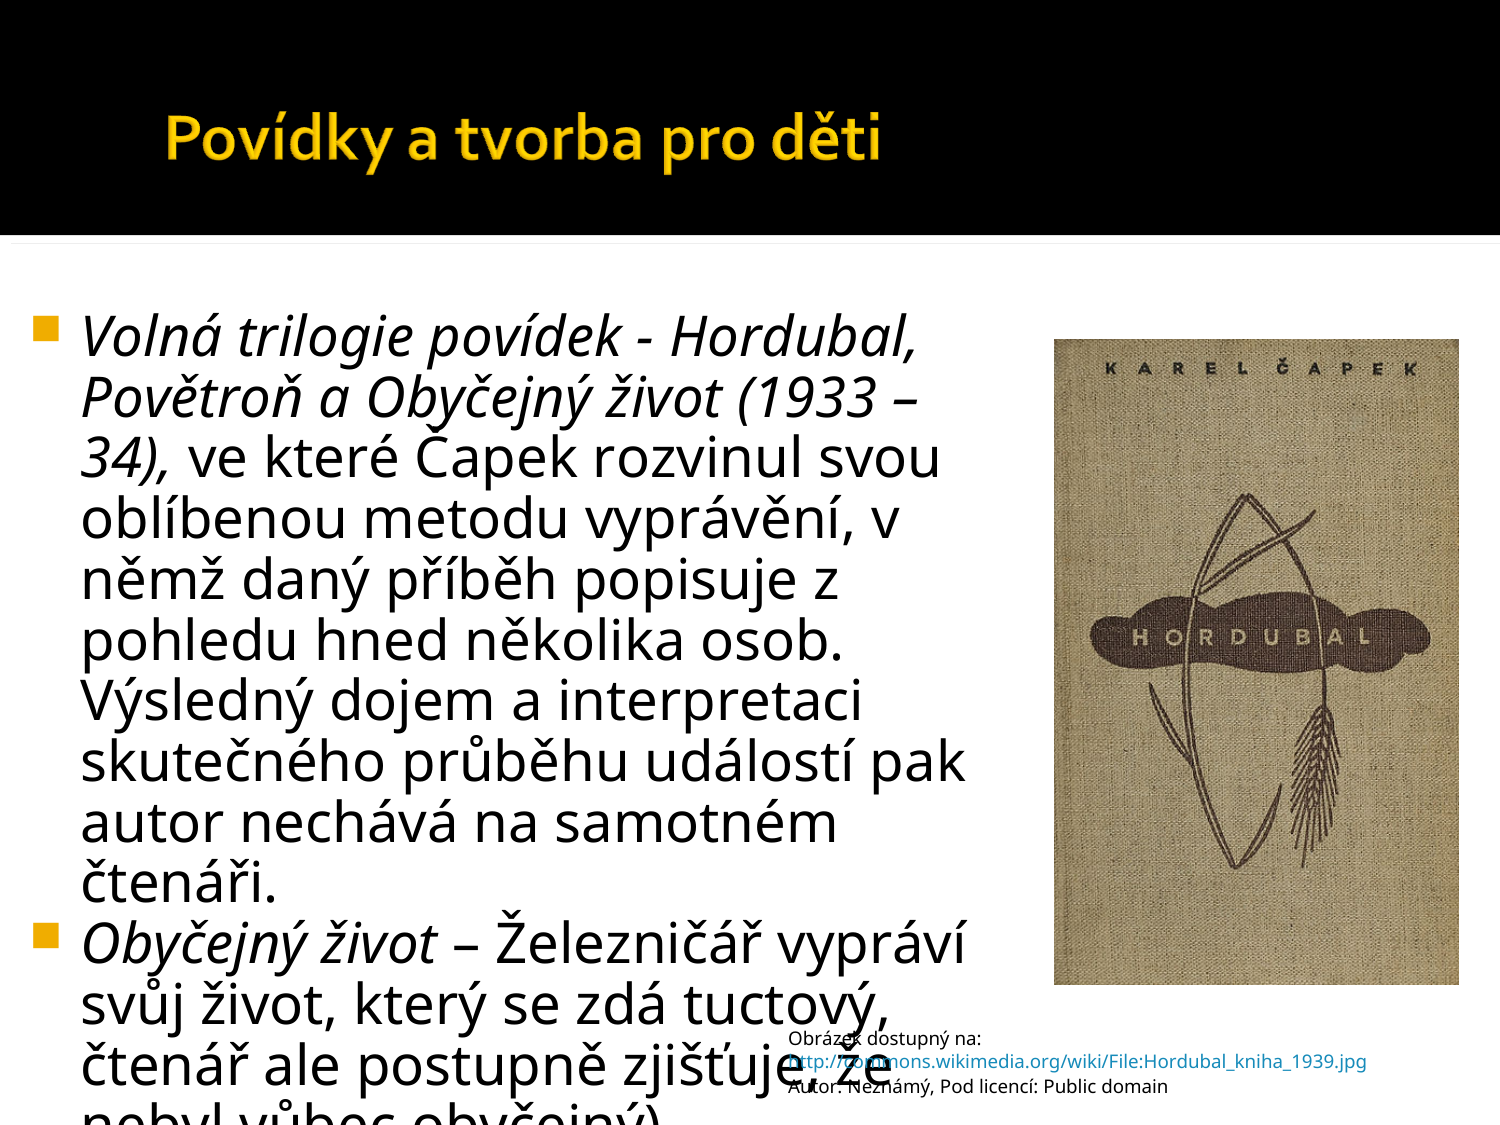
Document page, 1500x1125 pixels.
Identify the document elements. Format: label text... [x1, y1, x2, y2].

list Volná trilogie povídek - Hordubal, Povětroň a Obyčejný život (1933 – 34), ve které Čapek rozvinul svou oblíbenou metodu vyprávění, v němž daný příběh popisuje z pohledu hned několika osob. Výsledný dojem a interpretaci skutečného průběhu událostí pak autor nechává na samotném čtenáři. Obyčejný život – Železničář vypráví svůj život, který se zdá tuctový, čtenář ale postupně zjišťuje, že nebyl vůbec obyčejný). [0, 292, 1020, 1090]
text_box [121, 34, 1500, 243]
text_box Obrázek dostupný na: http://commons.wikimedia.org/wiki/File:Hordubal_kniha_1939.jpg Autor: Neznámý, Pod licencí: Public domain [773, 1019, 1500, 1106]
picture [1054, 339, 1459, 985]
